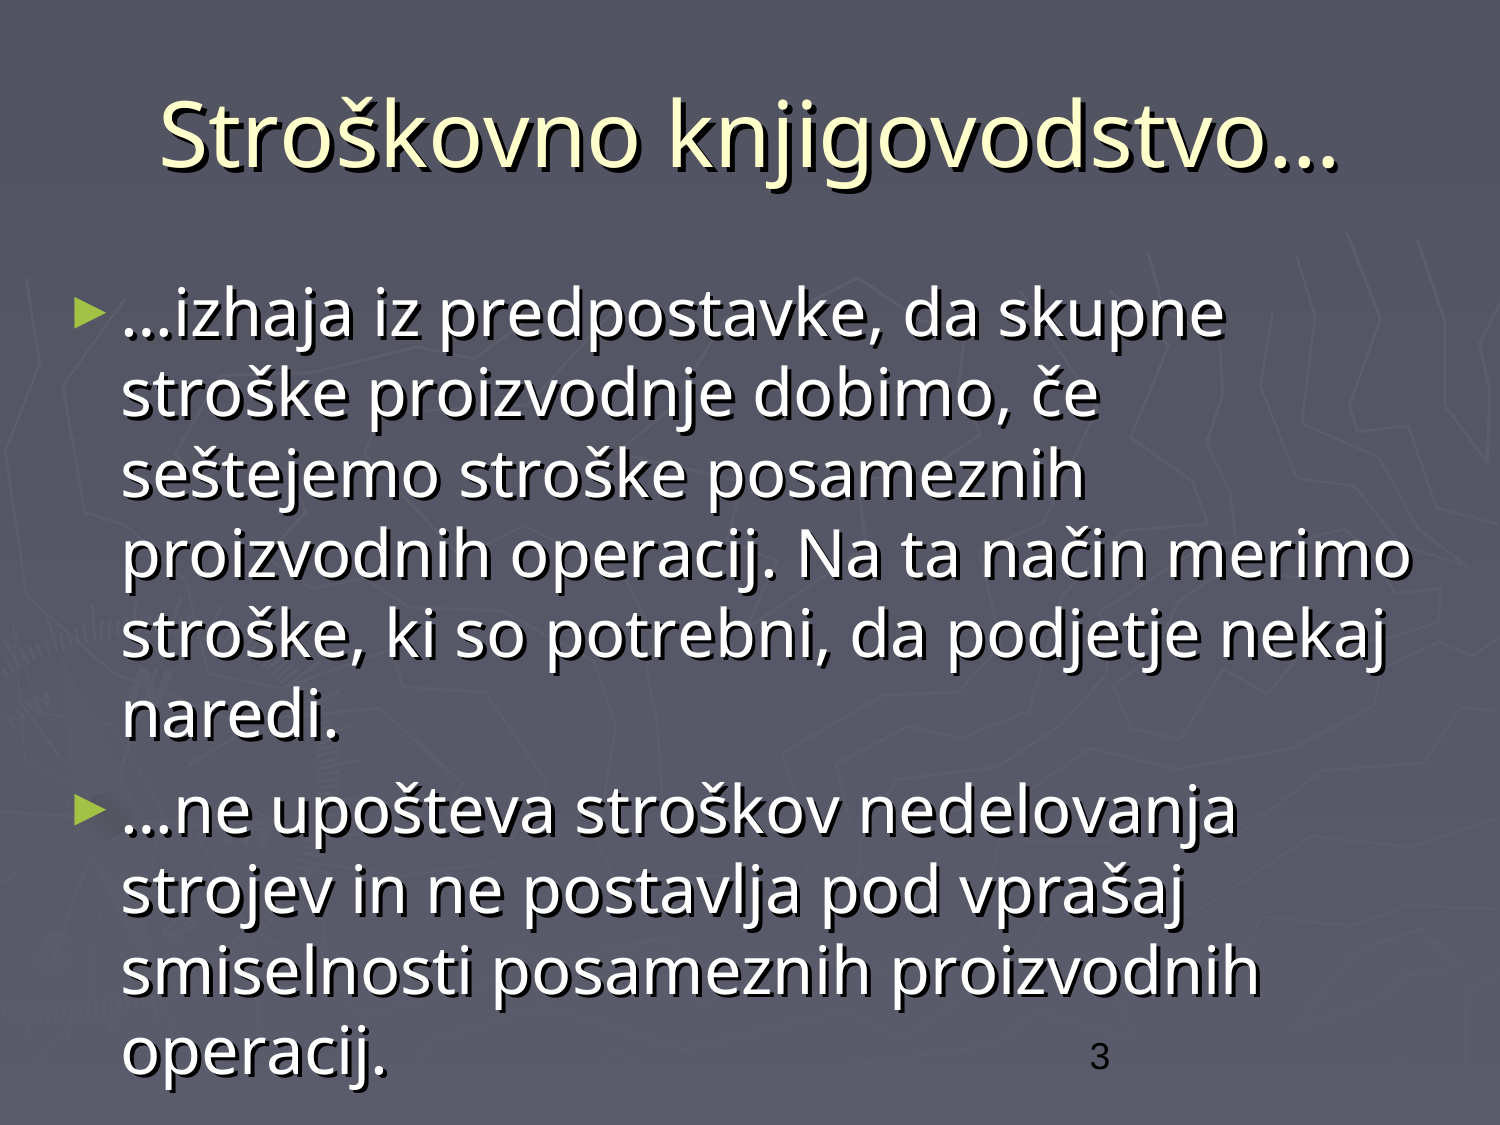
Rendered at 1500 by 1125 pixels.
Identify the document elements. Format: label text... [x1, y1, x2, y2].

list …izhaja iz predpostavke, da skupne stroške proizvodnje dobimo, če seštejemo stroške posameznih proizvodnih operacij. Na ta način merimo stroške, ki so potrebni, da podjetje nekaj naredi. …ne upošteva stroškov nedelovanja strojev in ne postavlja pod vprašaj smiselnosti posameznih proizvodnih operacij. [49, 262, 1451, 1001]
title Stroškovno knjigovodstvo… [49, 37, 1451, 225]
